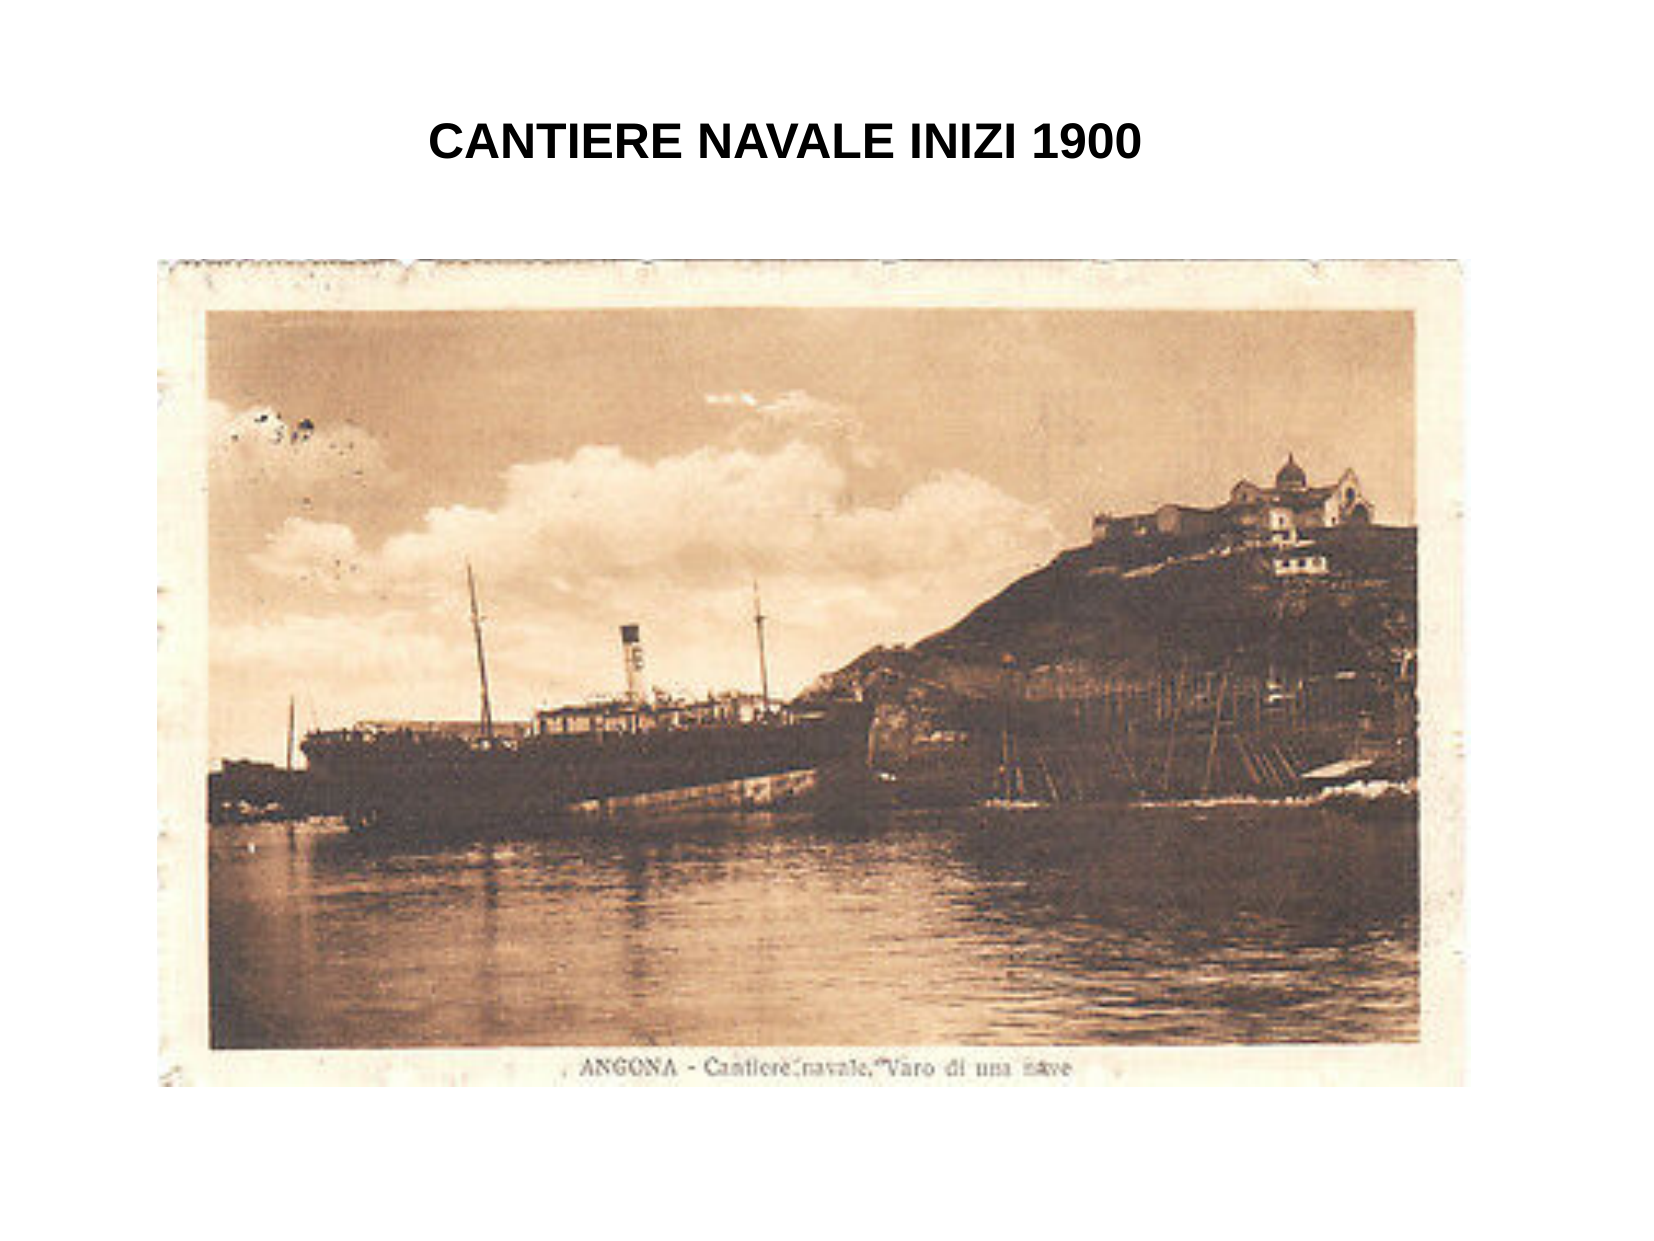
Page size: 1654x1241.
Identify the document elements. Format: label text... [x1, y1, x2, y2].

picture [157, 259, 1471, 1087]
text_box CANTIERE NAVALE INIZI 1900 [413, 106, 1158, 177]
